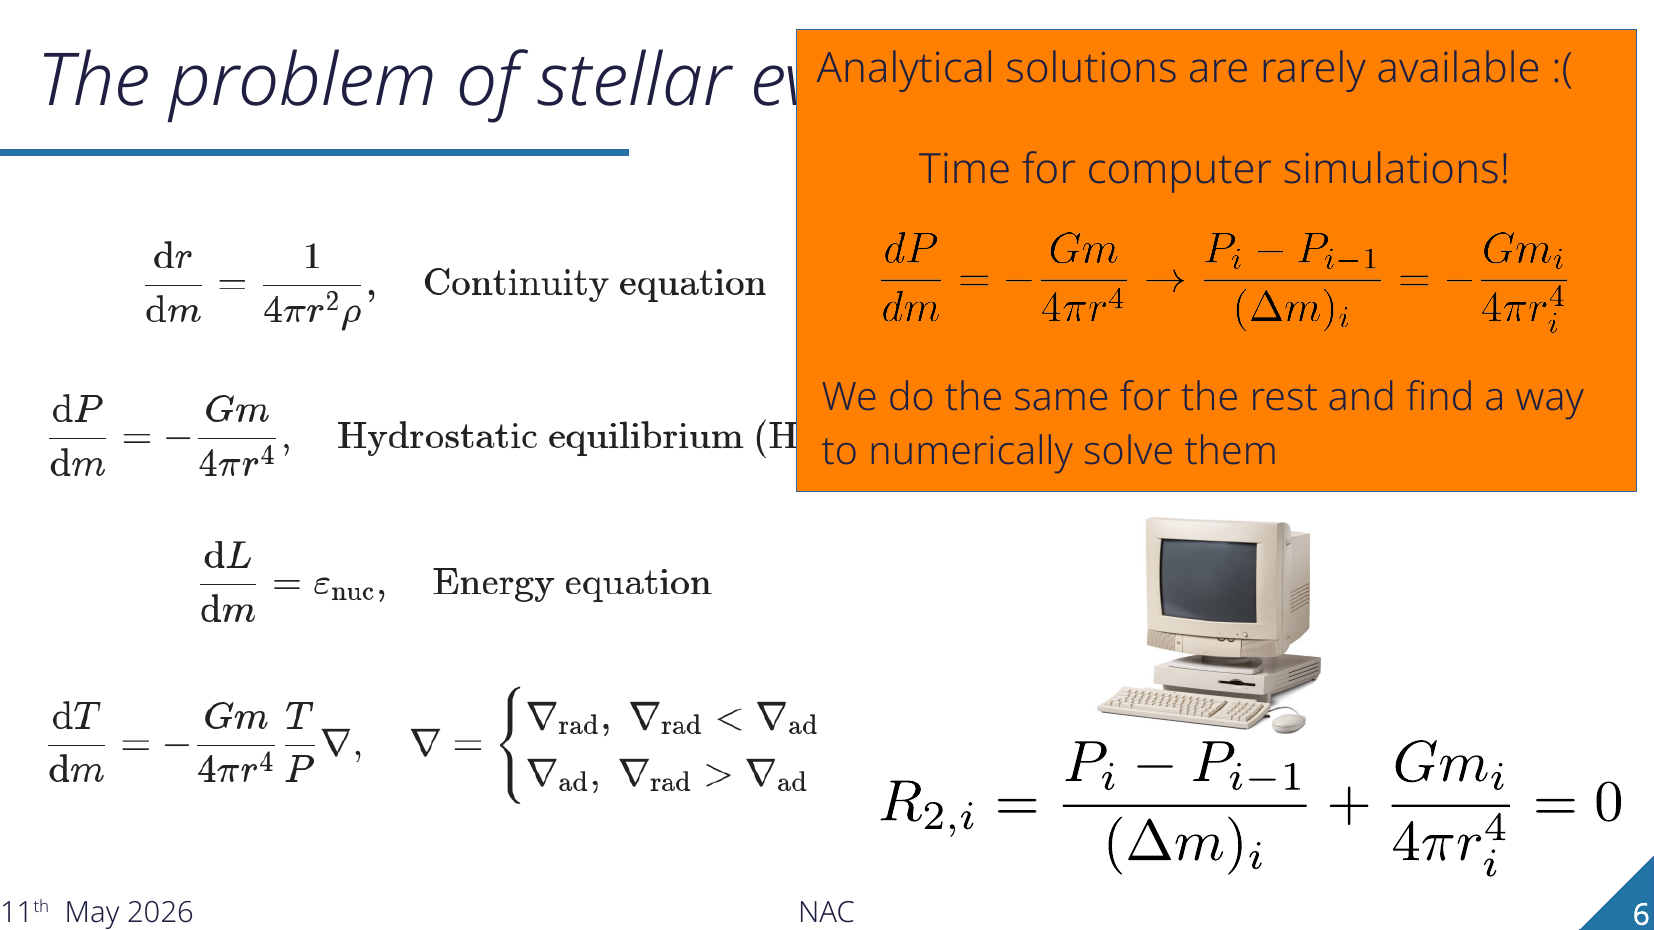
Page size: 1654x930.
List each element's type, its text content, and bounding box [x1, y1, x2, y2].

list We do the same for the rest and find a way to numerically solve them [821, 368, 1605, 477]
list Time for computer simulations! [919, 138, 1653, 215]
picture [881, 232, 1567, 333]
text_box [796, 29, 1637, 492]
title The problem of stellar evolution [37, 0, 1612, 156]
list Analytical solutions are rarely available :( [816, 37, 1603, 114]
picture [15, 215, 1621, 877]
